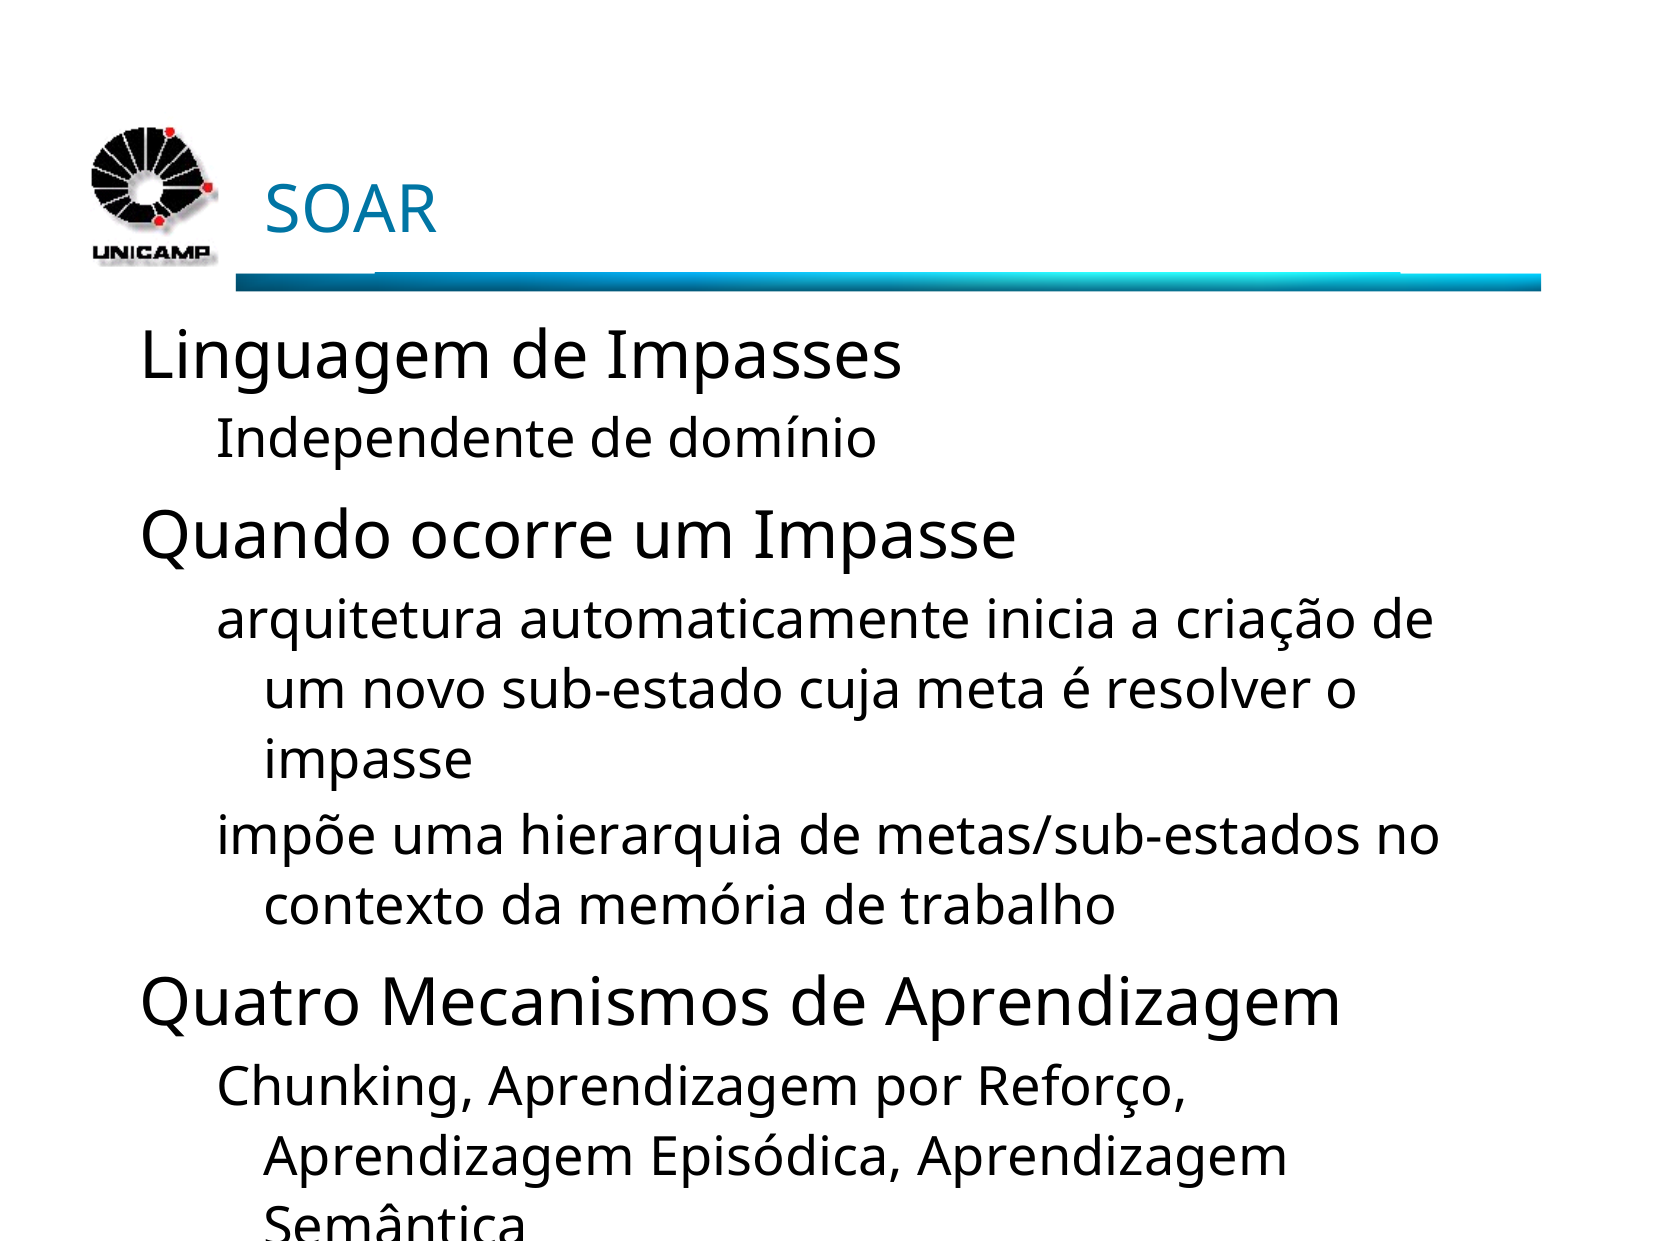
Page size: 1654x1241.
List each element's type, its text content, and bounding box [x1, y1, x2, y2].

title SOAR [264, 42, 1534, 250]
picture [125, 272, 1654, 295]
list Linguagem de Impasses Independente de domínio Quando ocorre um Impasse arquitetura automaticamente inicia a criação de um novo sub-estado cuja meta é resolver o impasse impõe uma hierarquia de metas/sub-estados no contexto da memória de trabalho Quatro Mecanismos de Aprendizagem Chunking, Aprendizagem por Reforço, Aprendizagem Episódica, Aprendizagem Semântica [121, 309, 1534, 1182]
